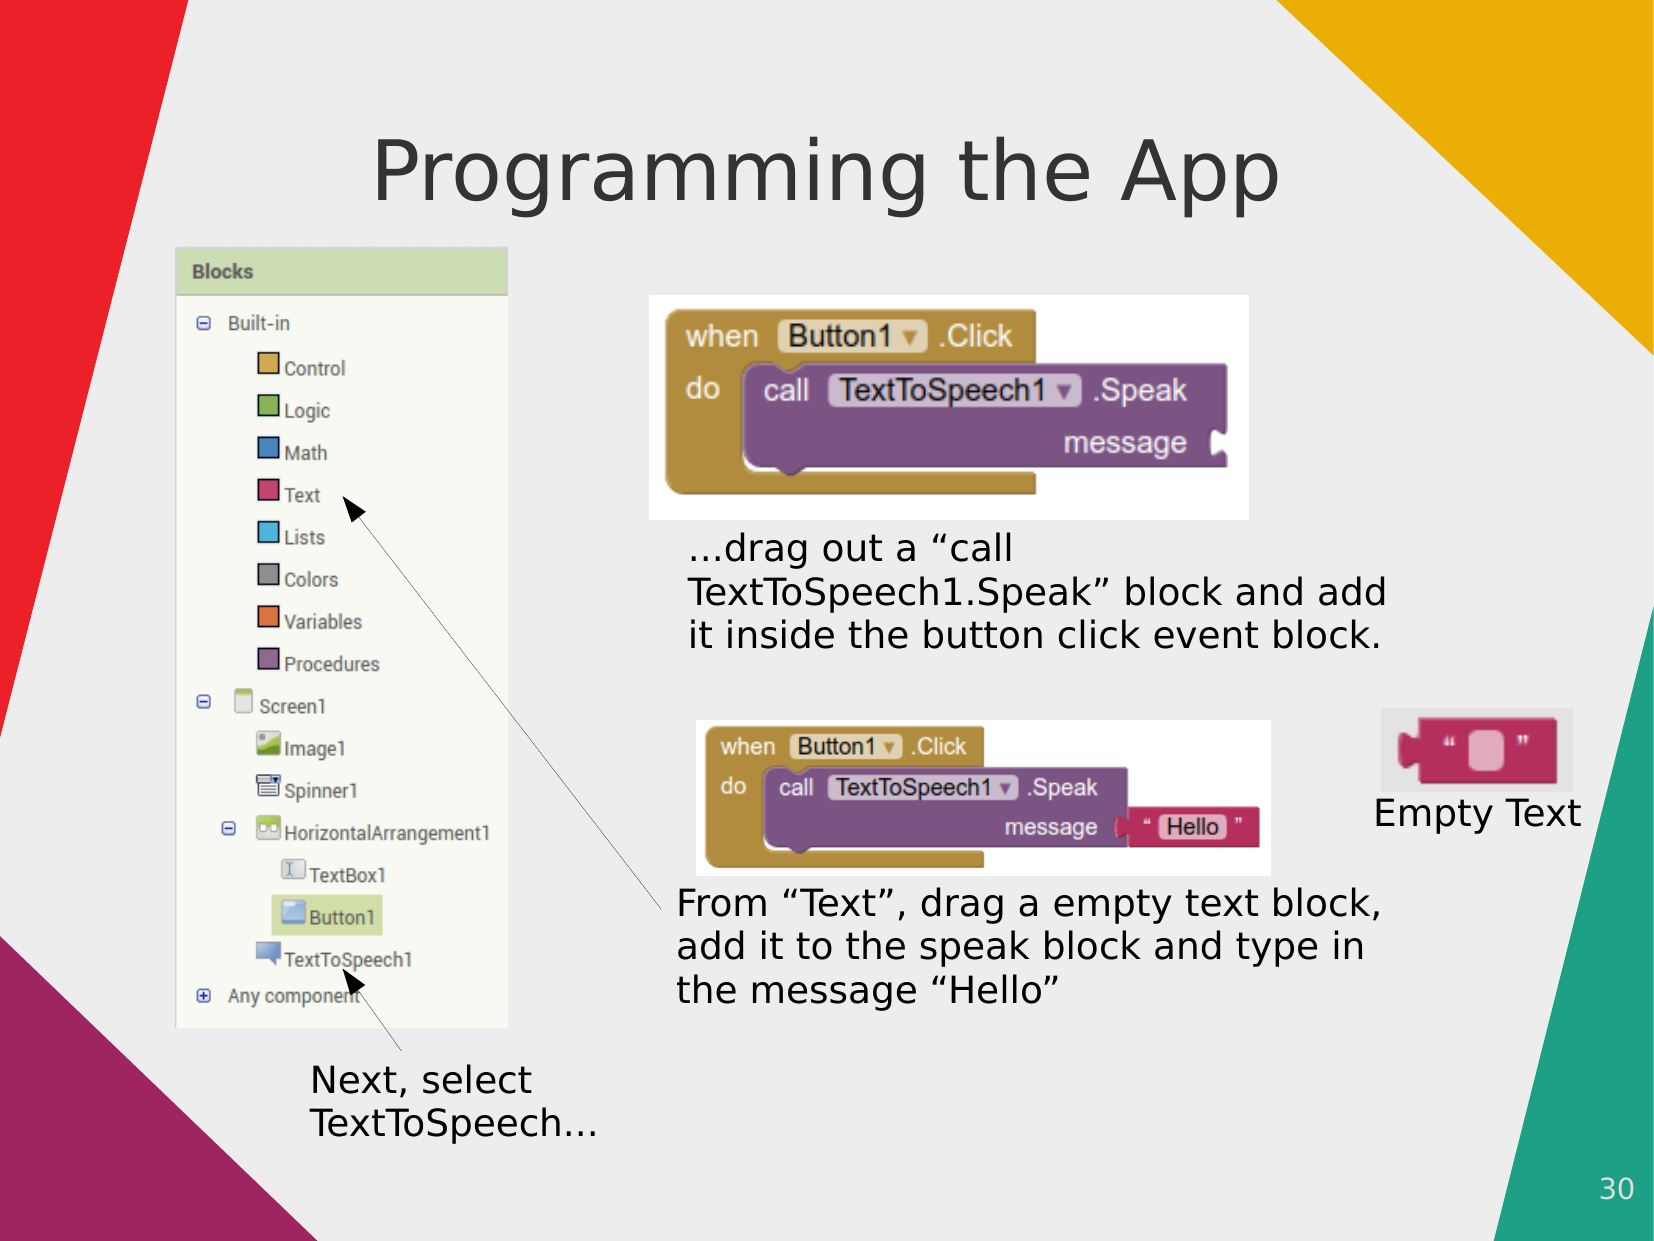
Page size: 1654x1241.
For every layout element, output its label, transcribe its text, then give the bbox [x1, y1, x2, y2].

picture [649, 295, 1249, 520]
text_box Next, select TextToSpeech... [295, 1051, 674, 1154]
picture [175, 246, 508, 1028]
text_box From “Text”, drag a empty text block, add it to the speak block and type in the message “Hello” [661, 874, 1406, 1063]
picture [1381, 708, 1573, 783]
text_box ...drag out a “call TextToSpeech1.Speak” block and add it inside the button click event block. [673, 519, 1418, 709]
title Programming the App [114, 73, 1539, 271]
text_box Empty Text [1358, 783, 1607, 886]
picture [696, 720, 1271, 874]
